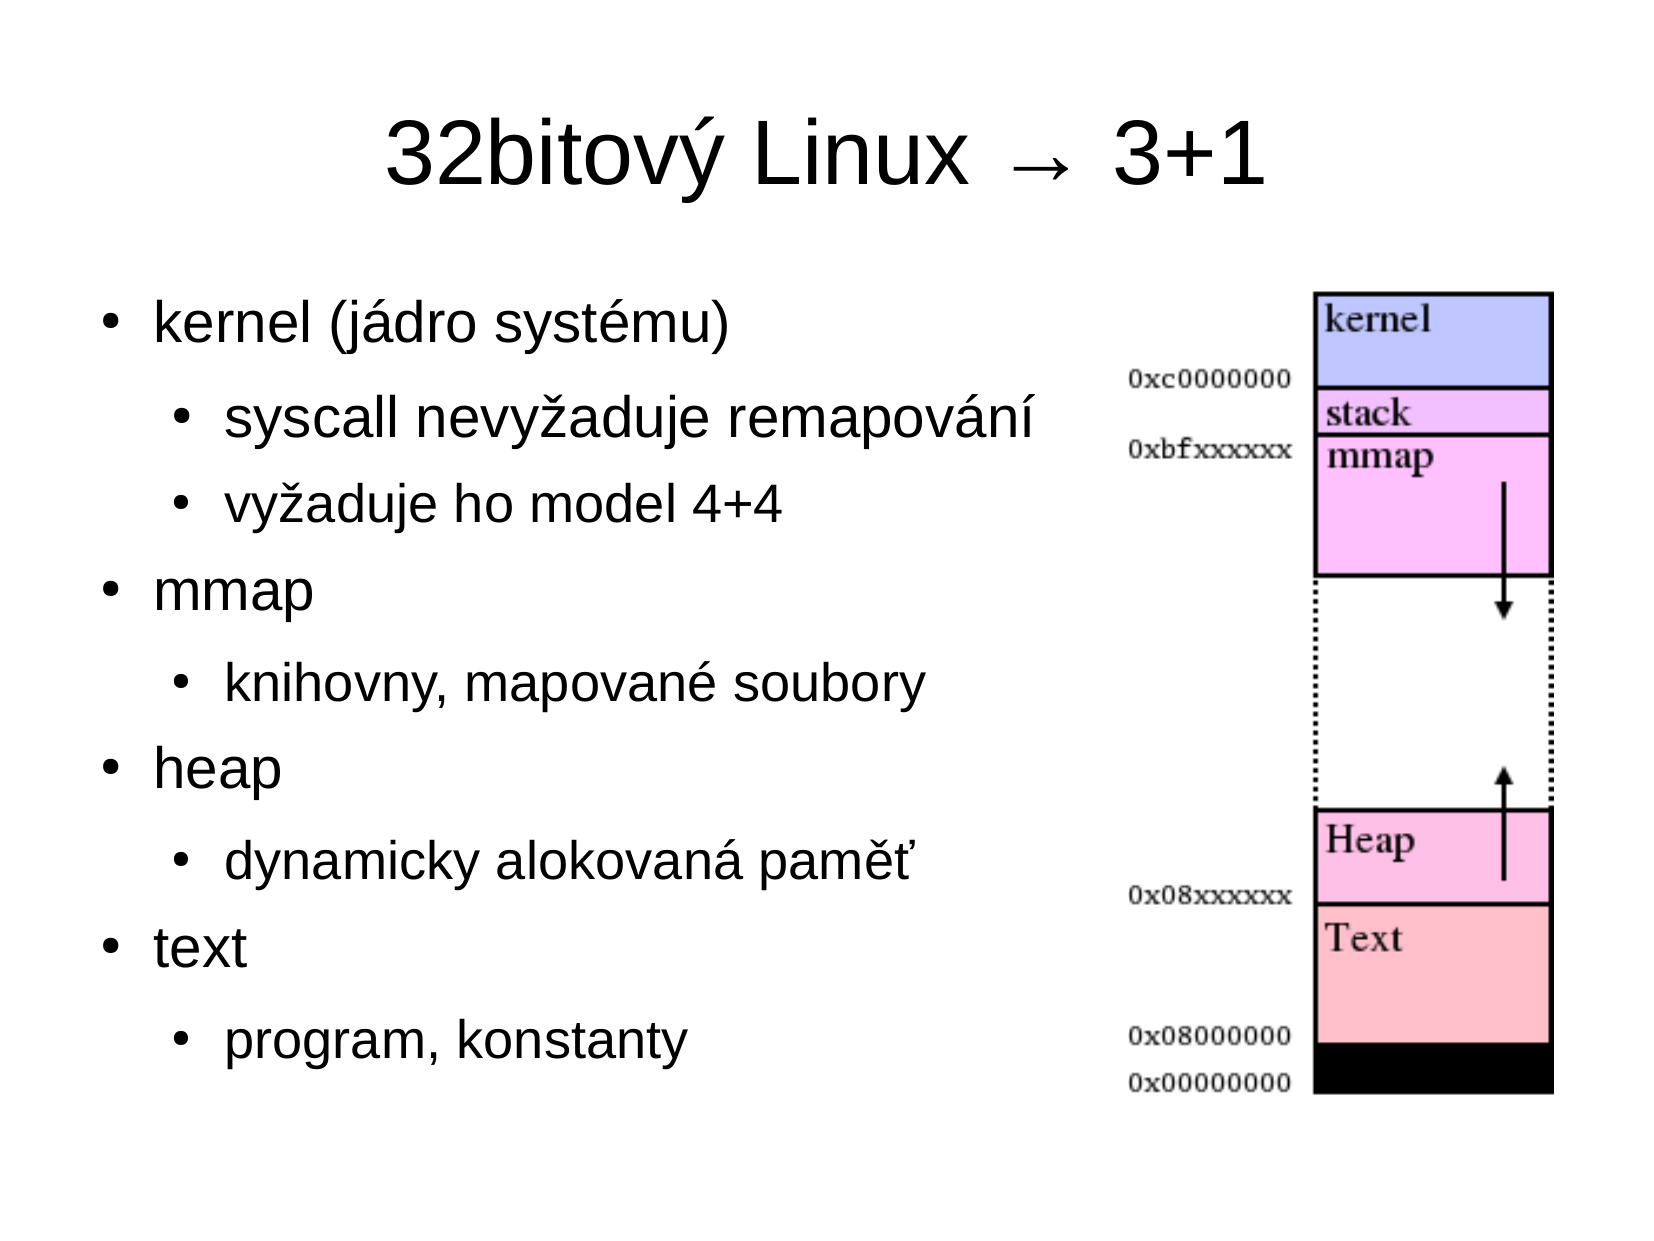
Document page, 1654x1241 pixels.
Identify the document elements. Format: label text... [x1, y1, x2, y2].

list kernel (jádro systému) syscall nevyžaduje remapování vyžaduje ho model 4+4 mmap knihovny, mapované soubory heap dynamicky alokovaná paměť text program, konstanty [82, 290, 1076, 1109]
picture [1128, 290, 1554, 1109]
title 32bitový Linux → 3+1 [82, 49, 1571, 257]
